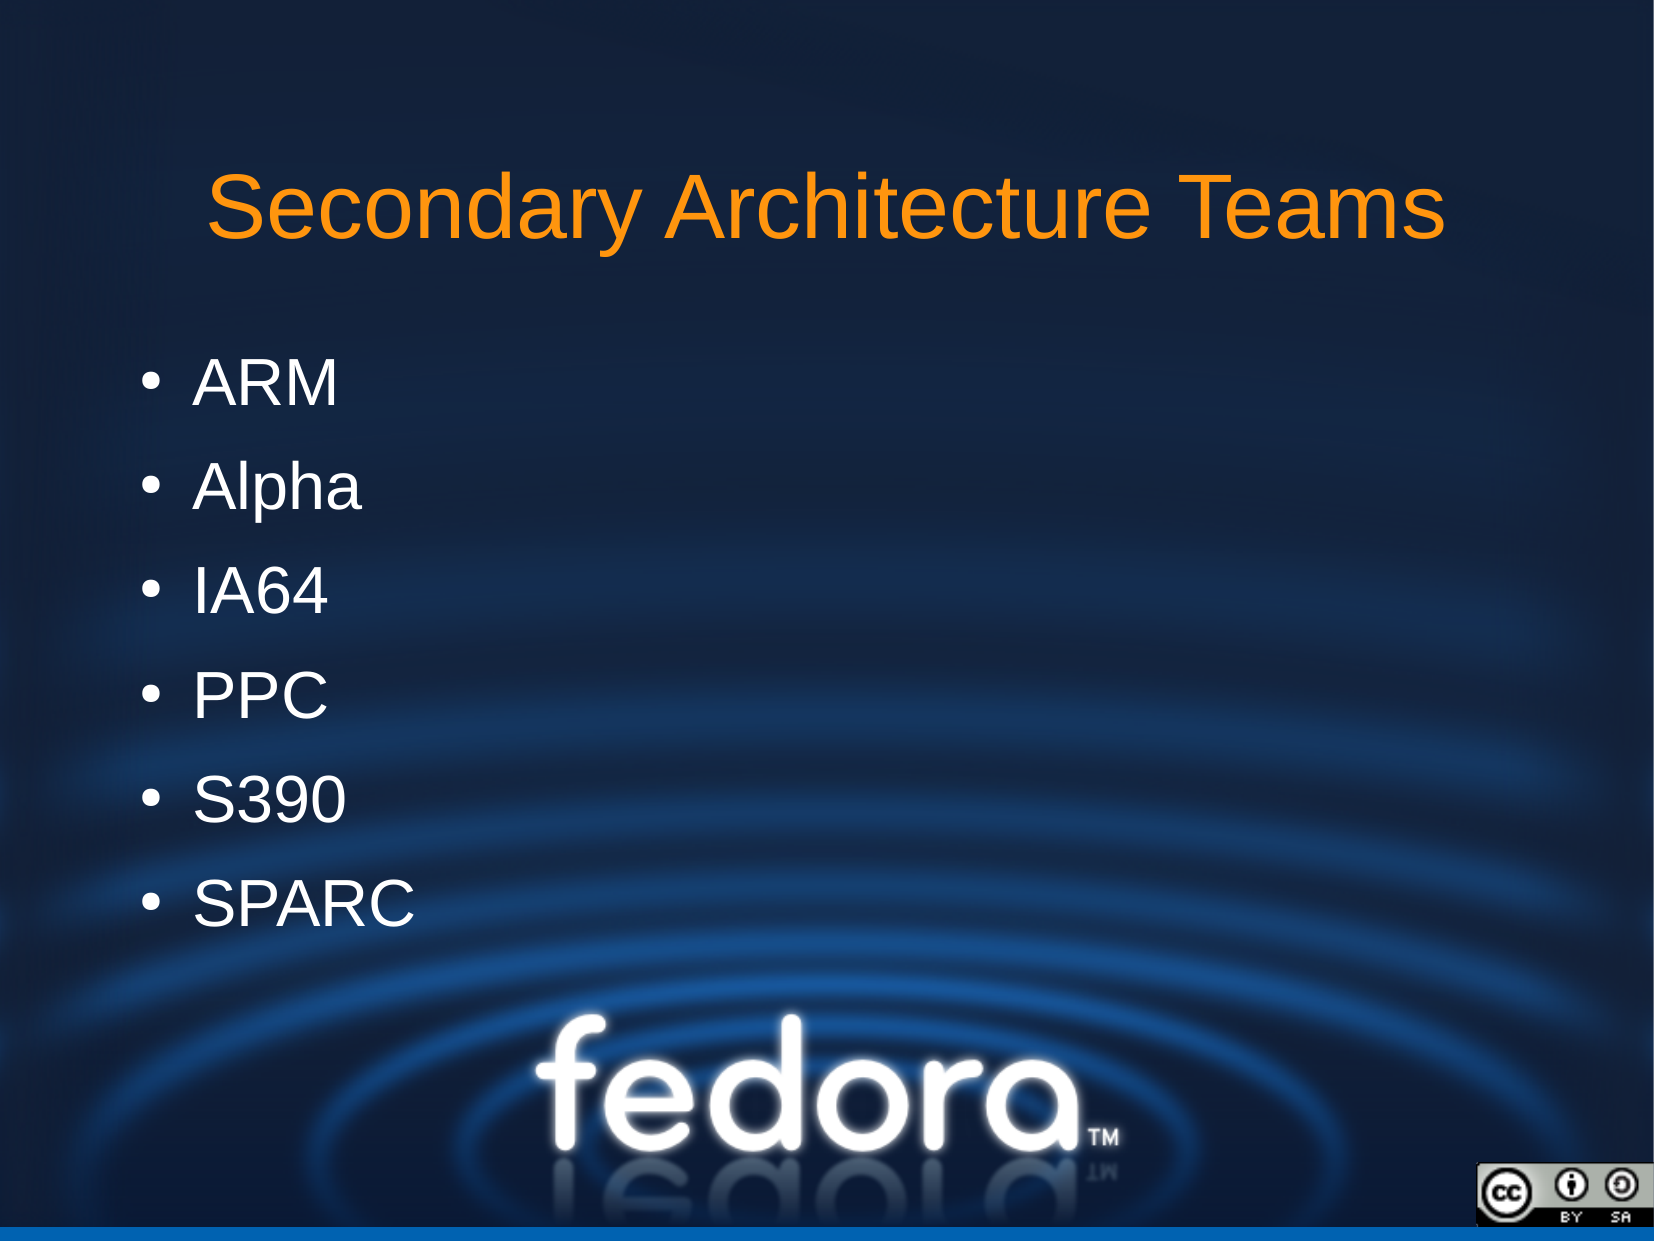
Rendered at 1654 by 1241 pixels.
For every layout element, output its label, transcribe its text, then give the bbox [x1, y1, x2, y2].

picture [0, 0, 1654, 1227]
list ARM Alpha IA64 PPC S390 SPARC [121, 344, 1534, 1112]
title Secondary Architecture Teams [121, 102, 1534, 310]
